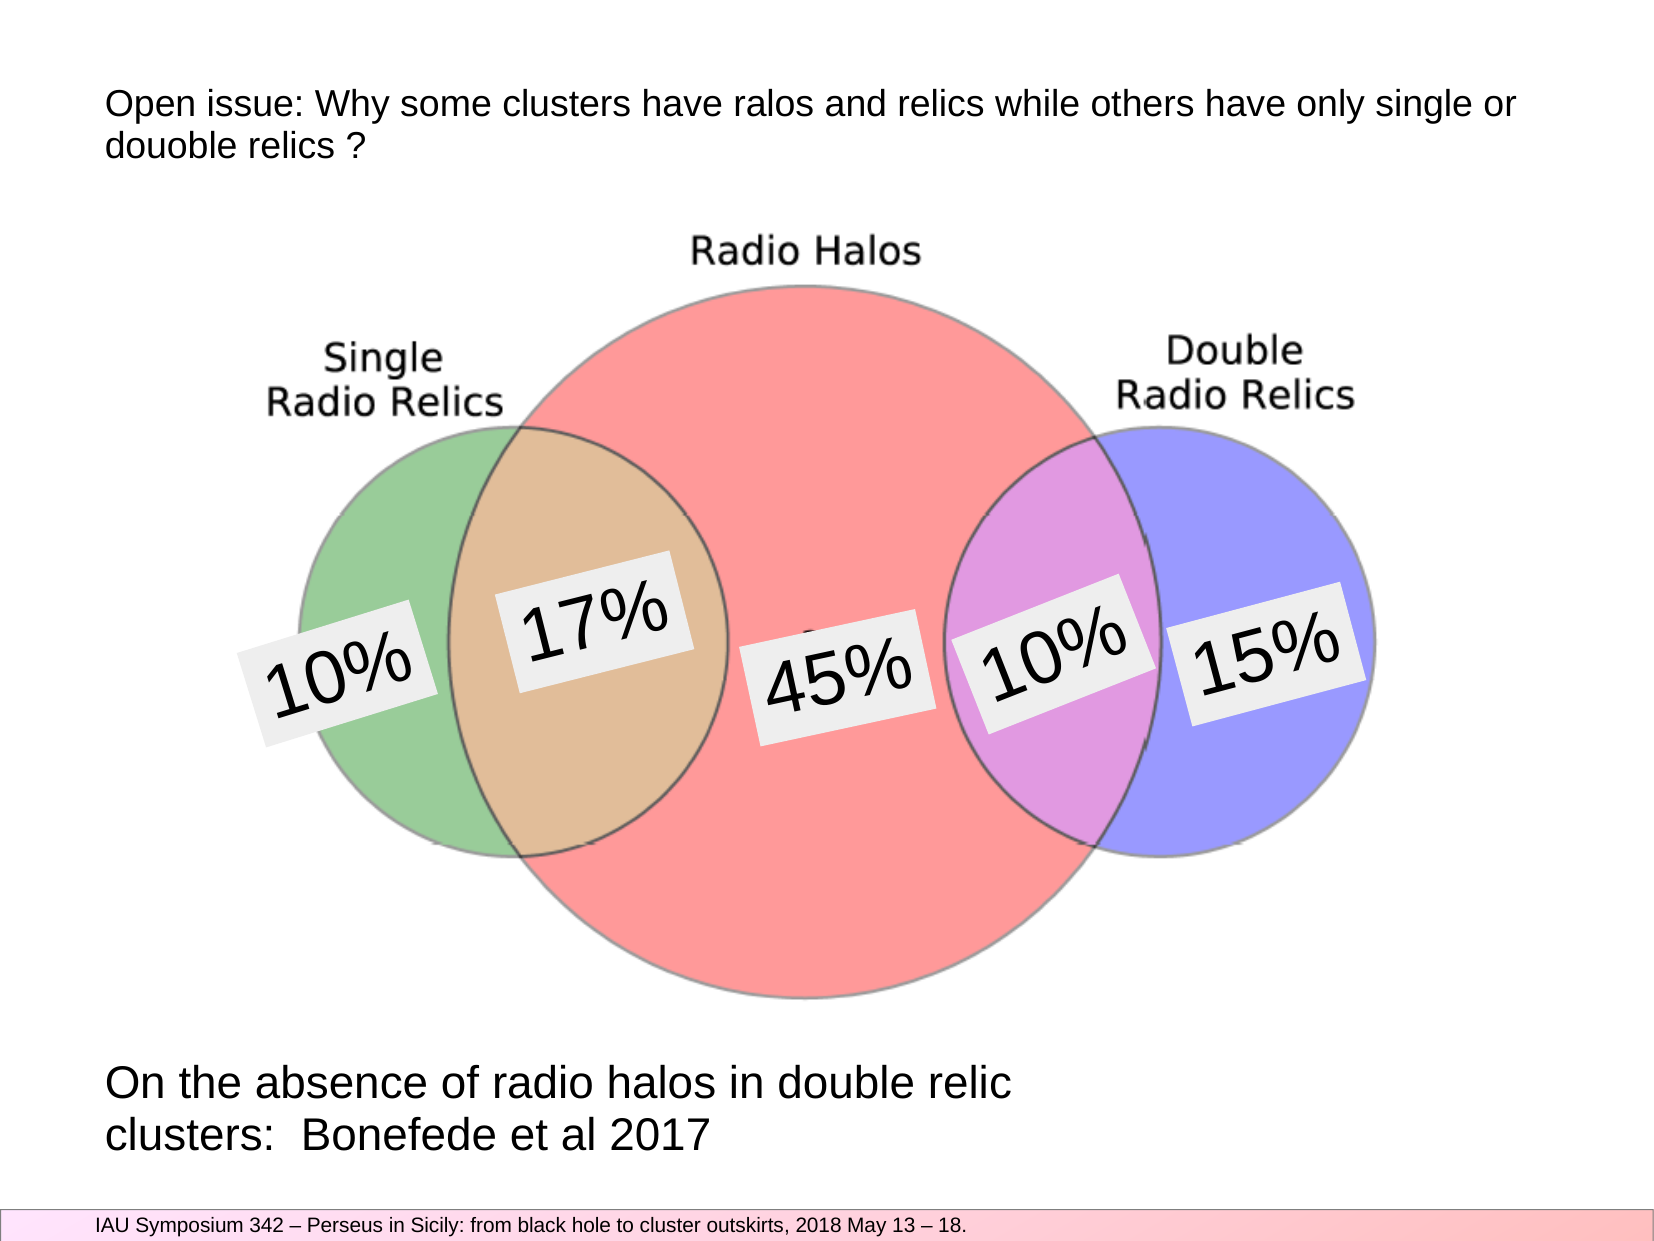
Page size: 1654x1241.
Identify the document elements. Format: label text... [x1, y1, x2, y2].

text_box Open issue: Why some clusters have ralos and relics while others have only single or douoble relics ? [90, 75, 1606, 174]
text_box 45% [739, 609, 937, 747]
text_box On the absence of radio halos in double relic clusters: Bonefede et al 2017 [90, 1050, 1156, 1168]
text_box 17% [494, 550, 695, 694]
picture [222, 177, 1453, 1033]
text_box 15% [1166, 581, 1367, 727]
text_box 10% [236, 599, 438, 748]
text_box 10% [951, 573, 1157, 735]
